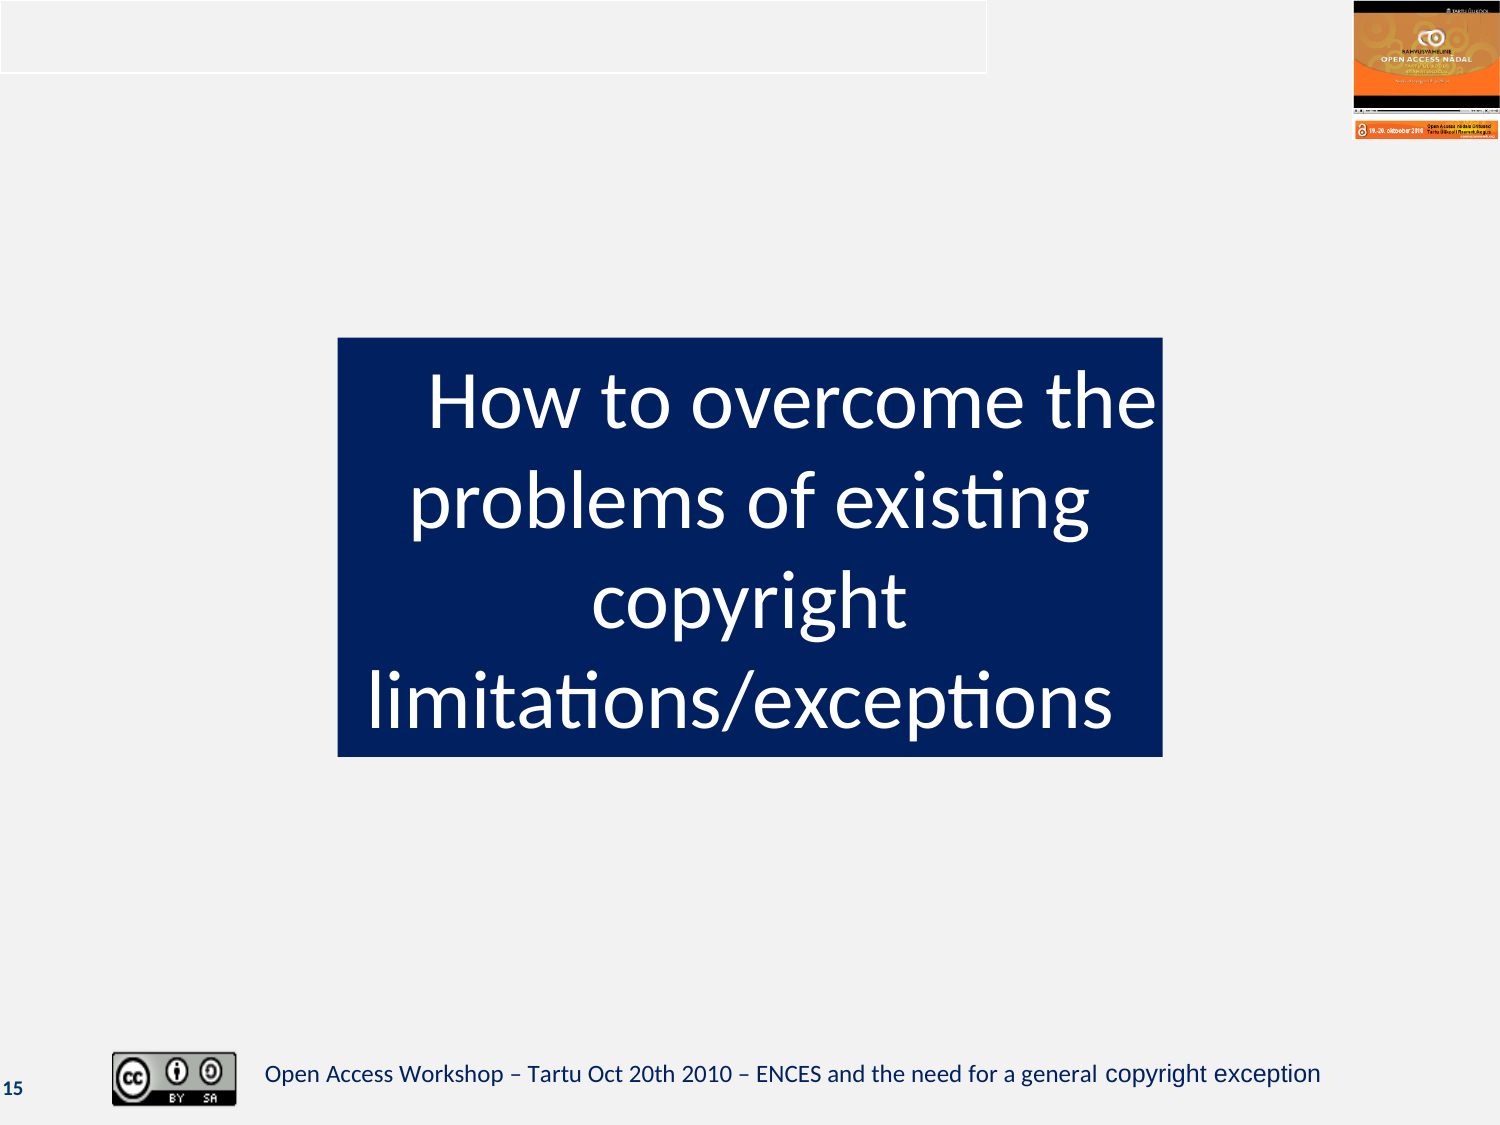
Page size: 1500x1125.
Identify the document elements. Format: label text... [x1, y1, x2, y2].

text_box How to overcome the problems of existing copyright limitations/exceptions [337, 337, 1163, 757]
